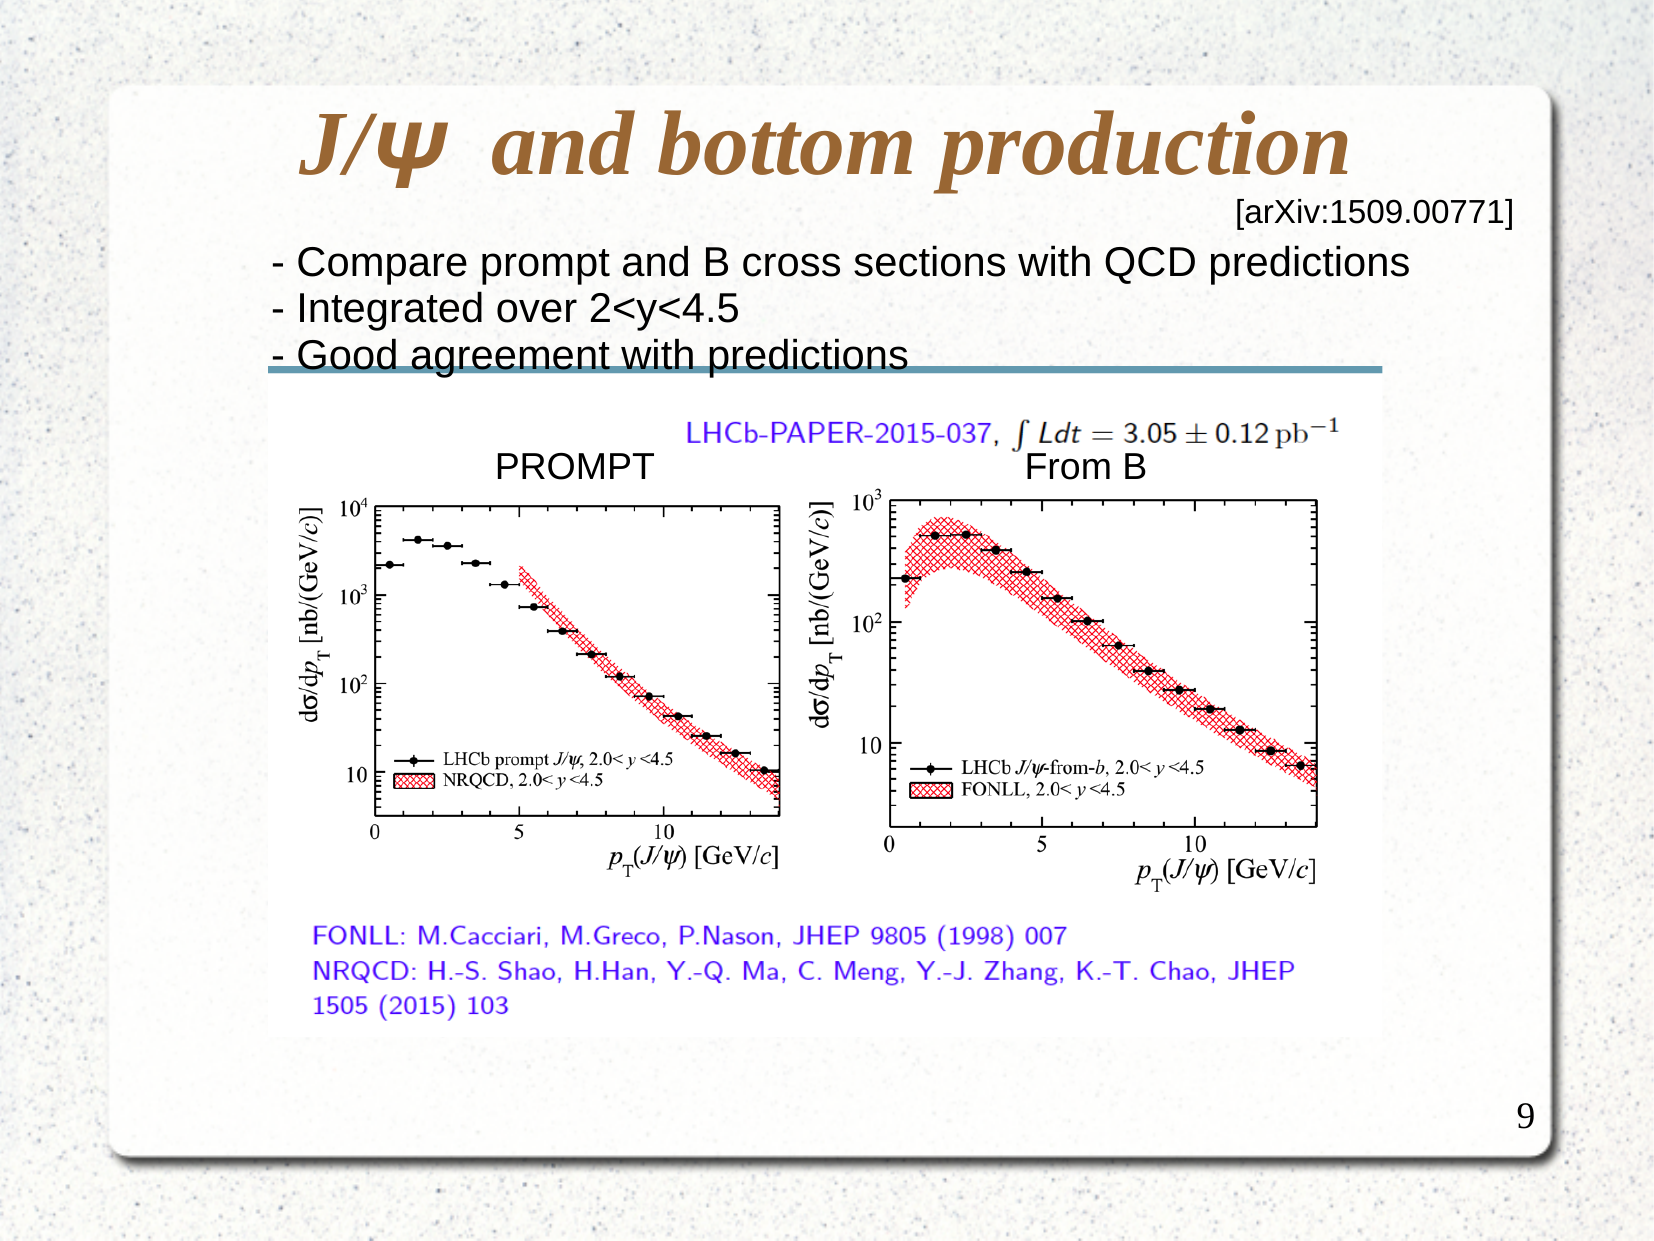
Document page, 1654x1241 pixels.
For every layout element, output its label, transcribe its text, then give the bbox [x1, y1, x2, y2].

text_box - Compare prompt and B cross sections with QCD predictions - Integrated over 2<y<4.5 - Good agreement with predictions [256, 231, 1471, 386]
title J/Ψ and bottom production [118, 85, 1536, 207]
text_box [arXiv:1509.00771] [1220, 185, 1536, 246]
text_box PROMPT [480, 438, 671, 496]
text_box From B [1009, 438, 1163, 496]
picture [0, 0, 1654, 1241]
